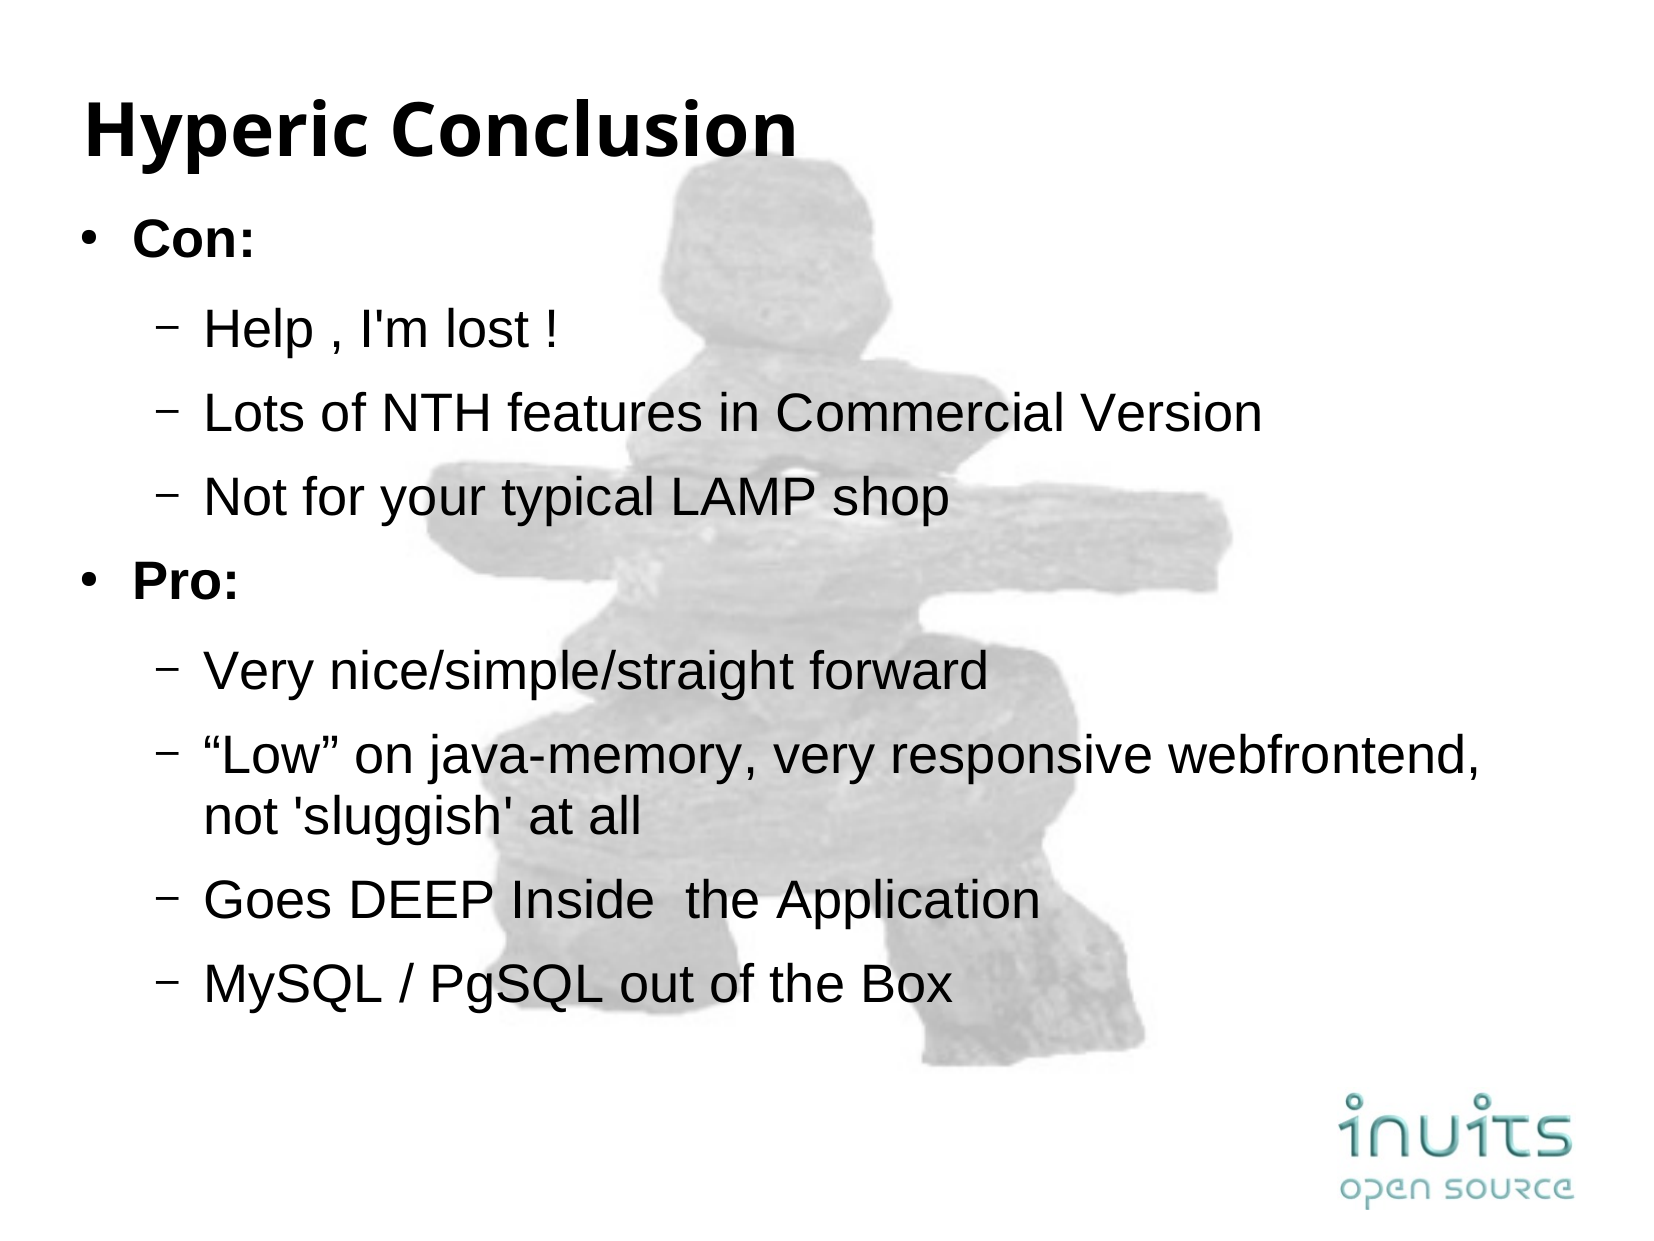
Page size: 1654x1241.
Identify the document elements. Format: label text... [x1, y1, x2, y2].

picture [337, 204, 1298, 208]
picture [1550, 1087, 1576, 1210]
list Con: Help , I'm lost ! Lots of NTH features in Commercial Version Not for your typical LAMP shop Pro: Very nice/simple/straight forward “Low” on java-memory, very responsive webfrontend, not 'sluggish' at all Goes DEEP Inside the Application MySQL / PgSQL out of the Box [61, 208, 1550, 1241]
title Hyperic Conclusion [82, 52, 1571, 204]
